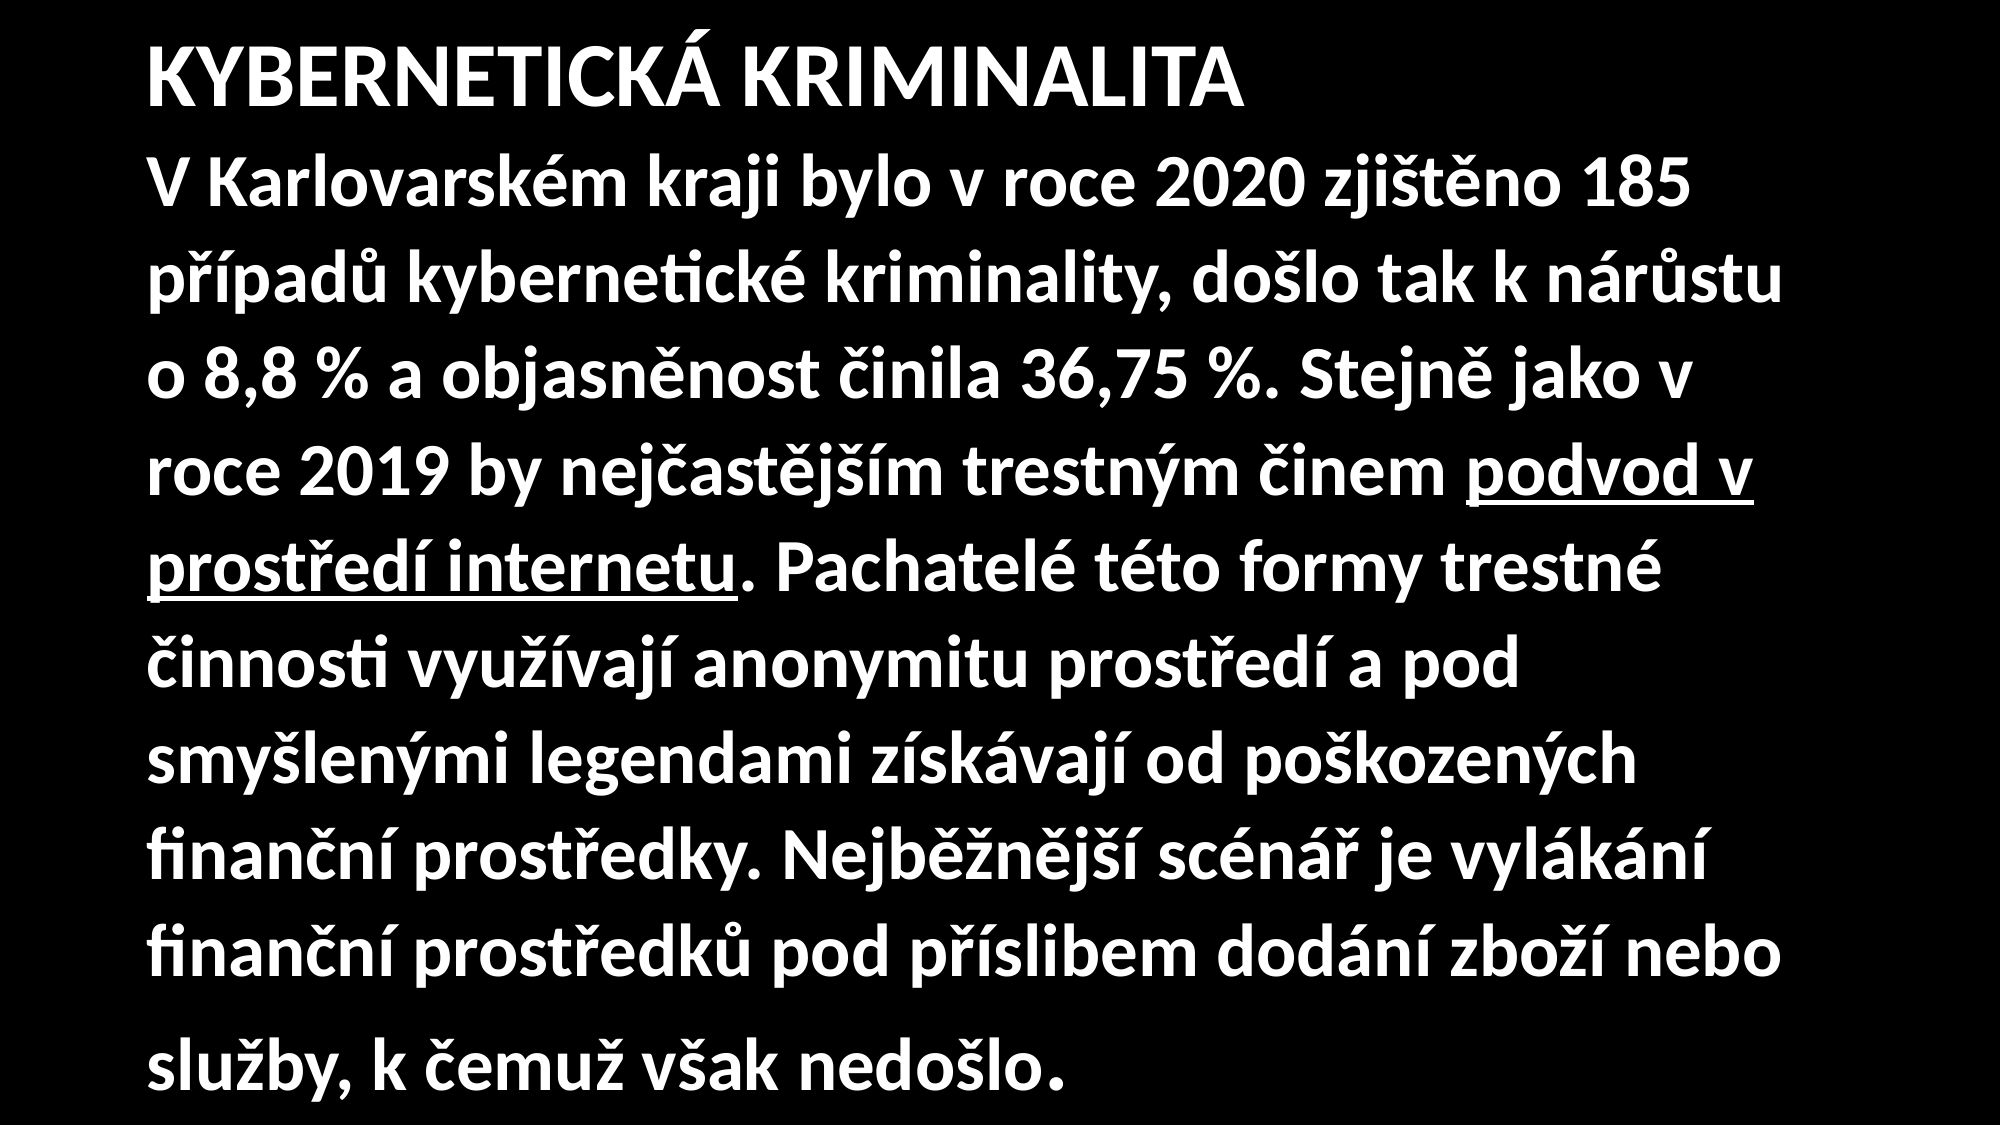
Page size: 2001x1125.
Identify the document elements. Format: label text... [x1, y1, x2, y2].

text_box KYBERNETICKÁ KRIMINALITA V Karlovarském kraji bylo v roce 2020 zjištěno 185 případů kybernetické kriminality, došlo tak k nárůstu o 8,8 % a objasněnost činila 36,75 %. Stejně jako v roce 2019 by nejčastějším trestným činem podvod v prostředí internetu. Pachatelé této formy trestné činnosti využívají anonymitu prostředí a pod smyšlenými legendami získávají od poškozených finanční prostředky. Nejběžnější scénář je vylákání finanční prostředků pod příslibem dodání zboží nebo služby, k čemuž však nedošlo. [131, 0, 1853, 1117]
